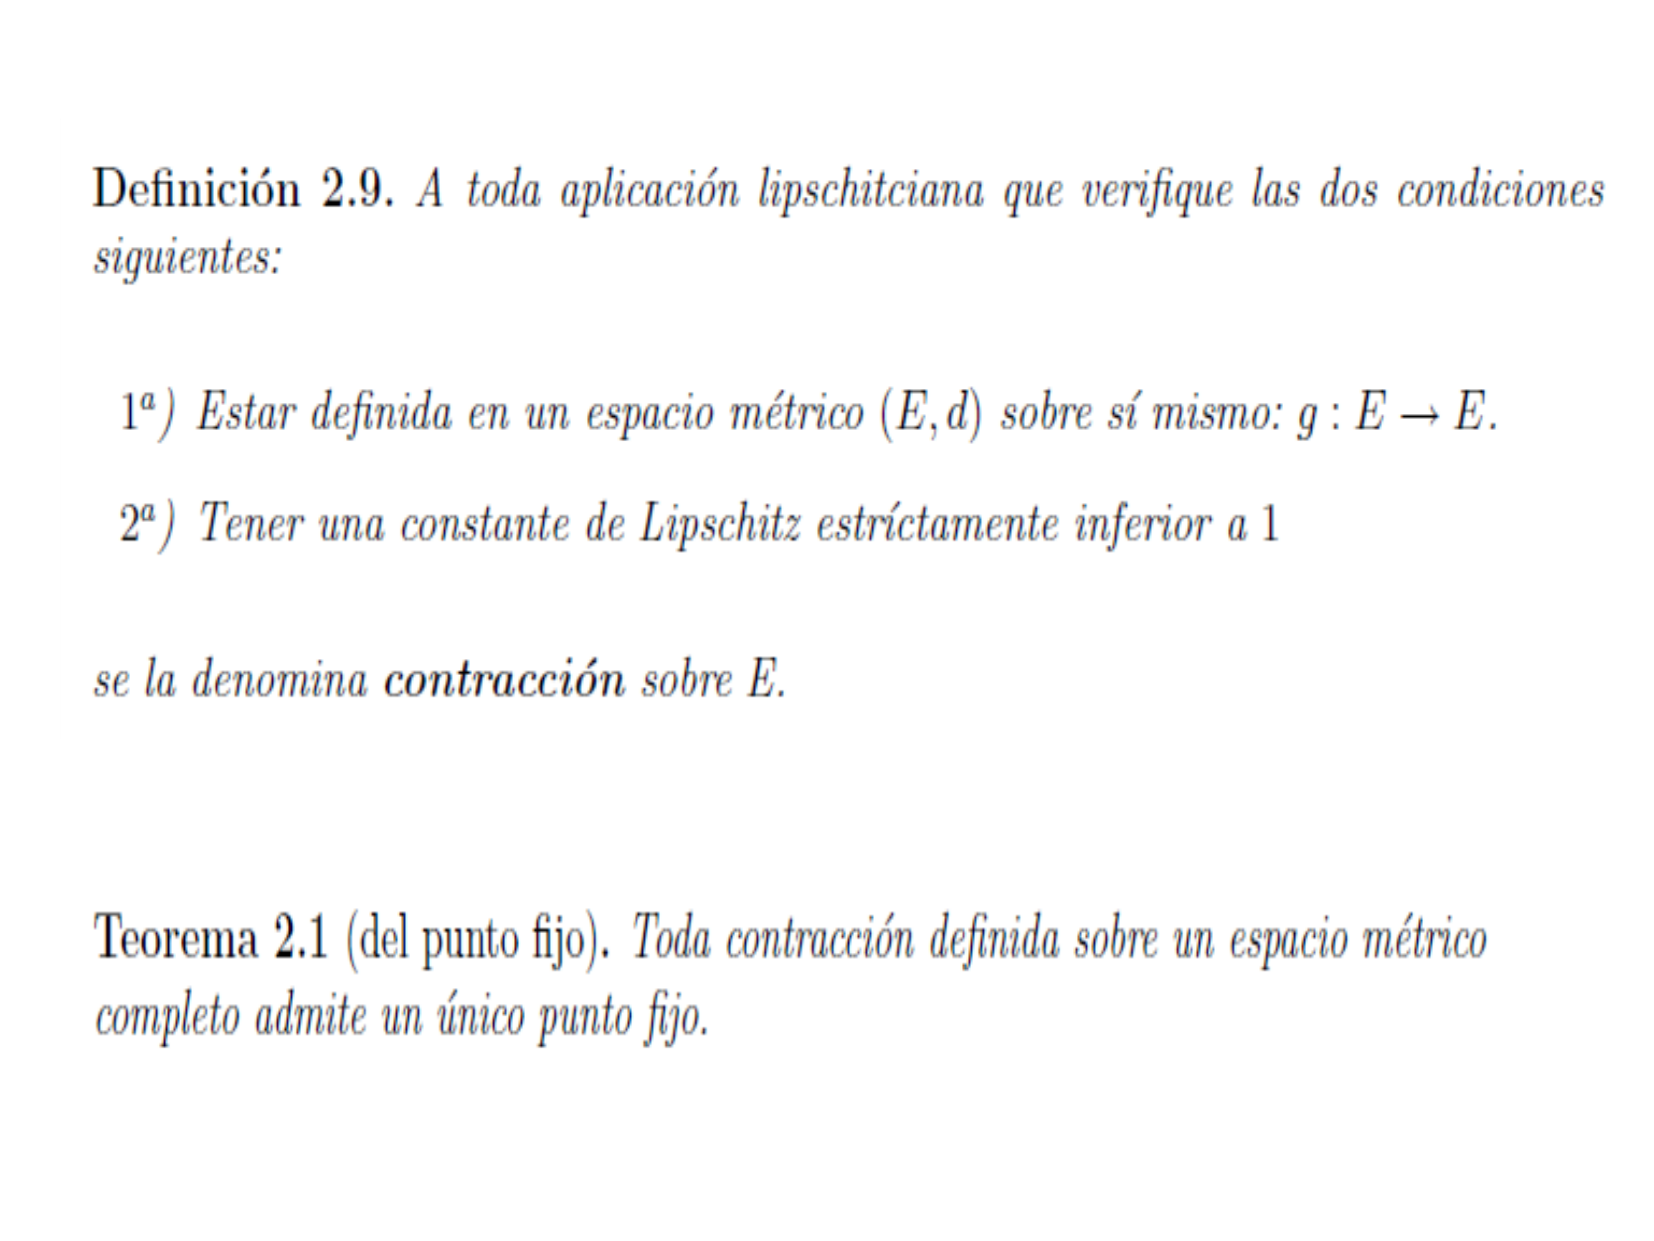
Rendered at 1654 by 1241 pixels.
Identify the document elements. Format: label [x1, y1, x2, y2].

picture [59, 856, 1536, 1093]
picture [59, 118, 1625, 739]
